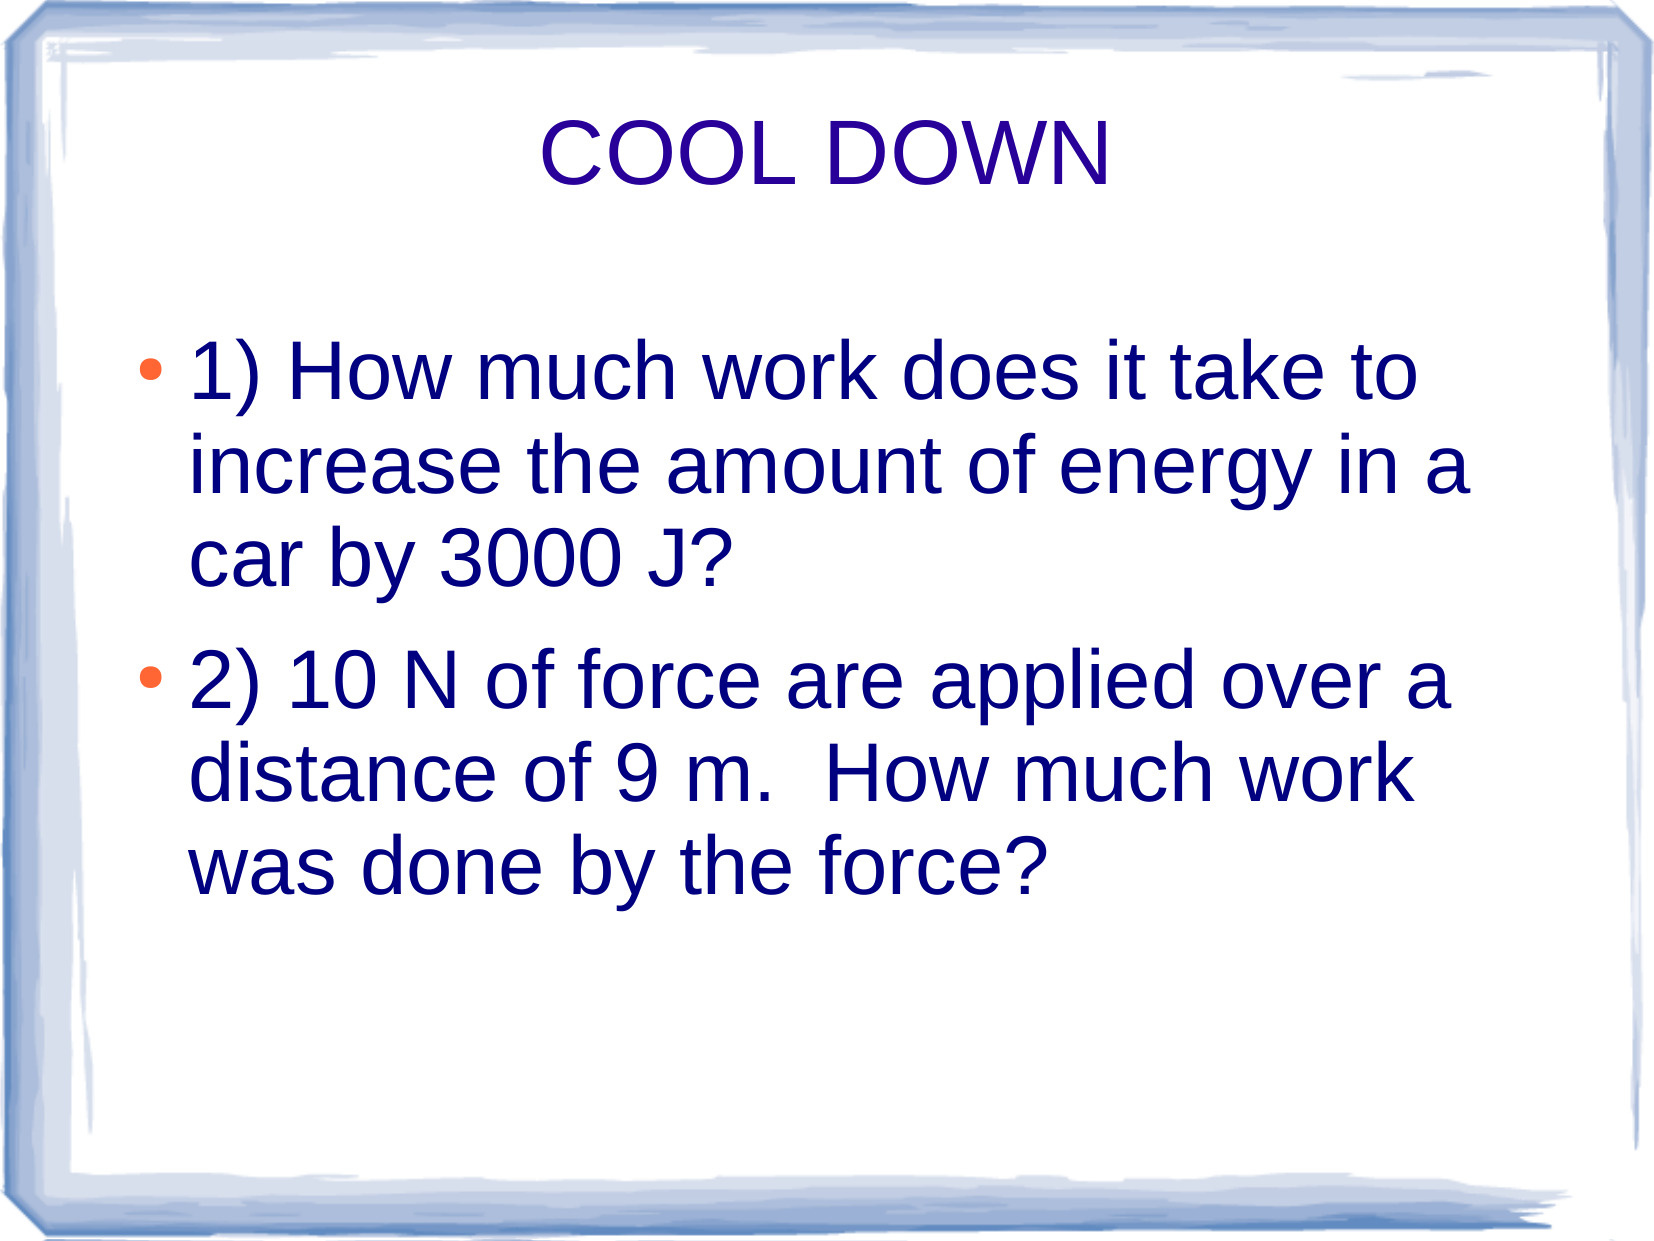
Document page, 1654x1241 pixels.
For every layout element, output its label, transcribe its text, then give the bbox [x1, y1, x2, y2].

list 1) How much work does it take to increase the amount of energy in a car by 3000 J? 2) 10 N of force are applied over a distance of 9 m. How much work was done by the force? [118, 324, 1571, 990]
title COOL DOWN [82, 49, 1571, 257]
picture [0, 0, 1654, 1241]
